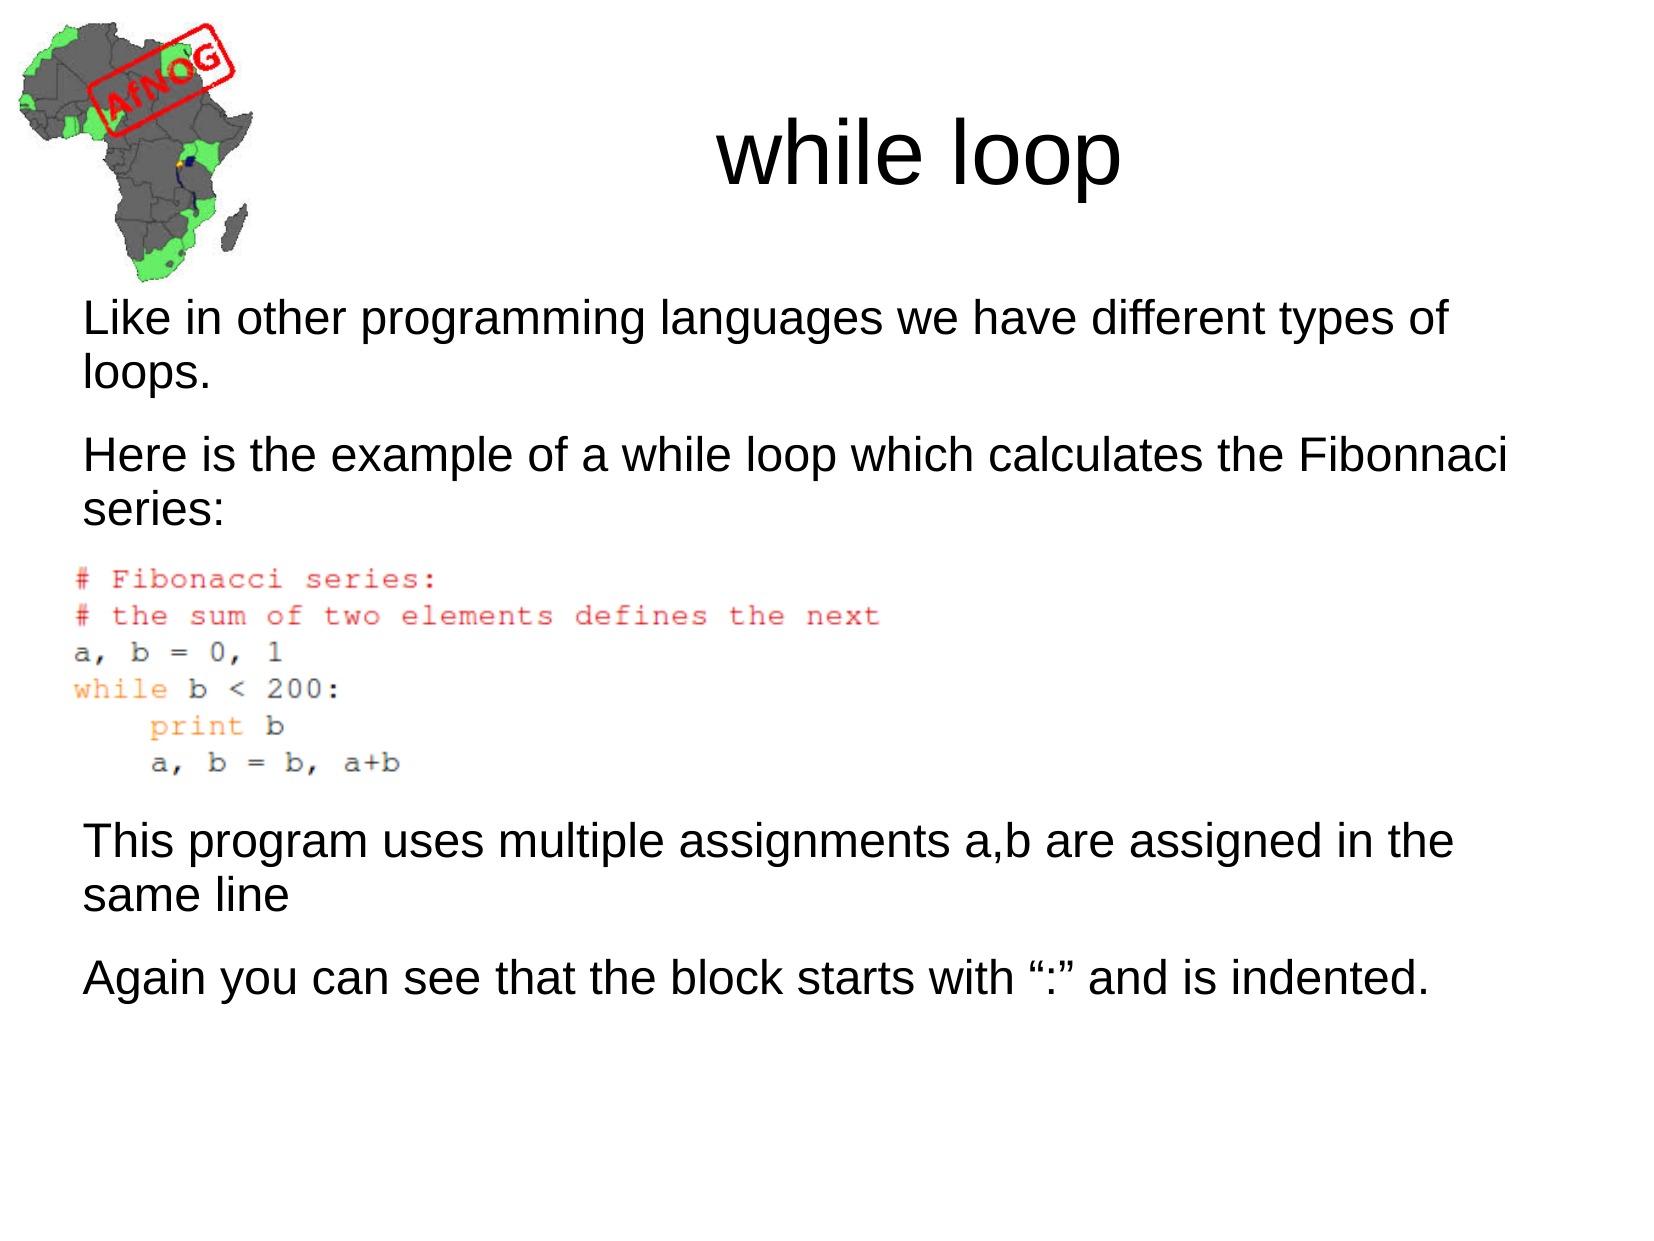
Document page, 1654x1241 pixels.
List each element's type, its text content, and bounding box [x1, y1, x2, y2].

title while loop [270, 49, 1571, 257]
list Like in other programming languages we have different types of loops. Here is the example of a while loop which calculates the Fibonnaci series: This program uses multiple assignments a,b are assigned in the same line Again you can see that the block starts with “:” and is indented. [82, 290, 1571, 1010]
picture [9, 0, 259, 291]
picture [68, 565, 899, 796]
